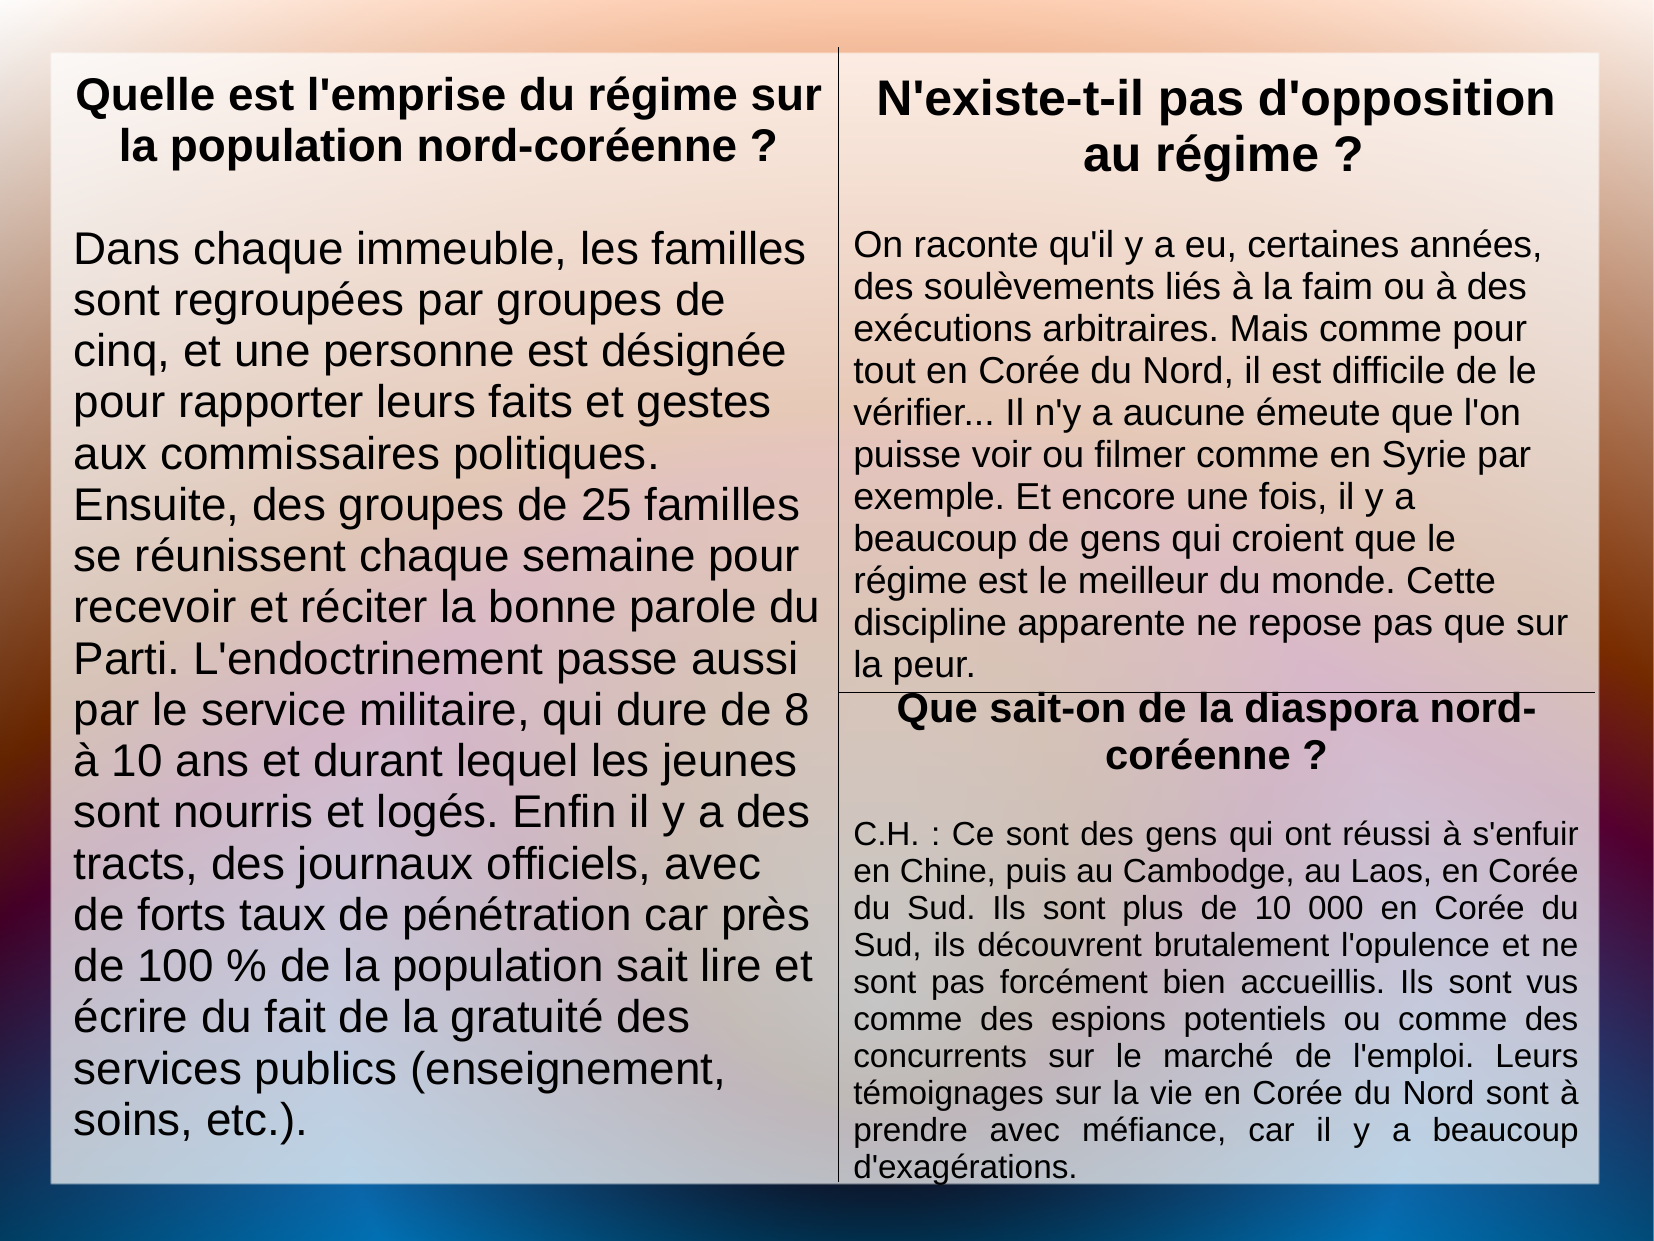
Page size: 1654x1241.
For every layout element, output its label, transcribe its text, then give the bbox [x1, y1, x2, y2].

text_box Quelle est l'emprise du régime sur la population nord-coréenne ? Dans chaque immeuble, les familles sont regroupées par groupes de cinq, et une personne est désignée pour rapporter leurs faits et gestes aux commissaires politiques. Ensuite, des groupes de 25 familles se réunissent chaque semaine pour recevoir et réciter la bonne parole du Parti. L'endoctrinement passe aussi par le service militaire, qui dure de 8 à 10 ans et durant lequel les jeunes sont nourris et logés. Enfin il y a des tracts, des journaux officiels, avec de forts taux de pénétration car près de 100 % de la population sait lire et écrire du fait de la gratuité des services publics (enseignement, soins, etc.). [59, 61, 839, 1153]
picture [0, 0, 1654, 1241]
text_box N'existe-t-il pas d'opposition au régime ? On raconte qu'il y a eu, certaines années, des soulèvements liés à la faim ou à des exécutions arbitraires. Mais comme pour tout en Corée du Nord, il est difficile de le vérifier... Il n'y a aucune émeute que l'on puisse voir ou filmer comme en Syrie par exemple. Et encore une fois, il y a beaucoup de gens qui croient que le régime est le meilleur du monde. Cette discipline apparente ne repose pas que sur la peur. [838, 62, 1595, 677]
text_box Que sait-on de la diaspora nord-coréenne ? C.H. : Ce sont des gens qui ont réussi à s'enfuir en Chine, puis au Cambodge, au Laos, en Corée du Sud. Ils sont plus de 10 000 en Corée du Sud, ils découvrent brutalement l'opulence et ne sont pas forcément bien accueillis. Ils sont vus comme des espions potentiels ou comme des concurrents sur le marché de l'emploi. Leurs témoignages sur la vie en Corée du Nord sont à prendre avec méfiance, car il y a beaucoup d'exagérations. [838, 677, 1595, 1193]
